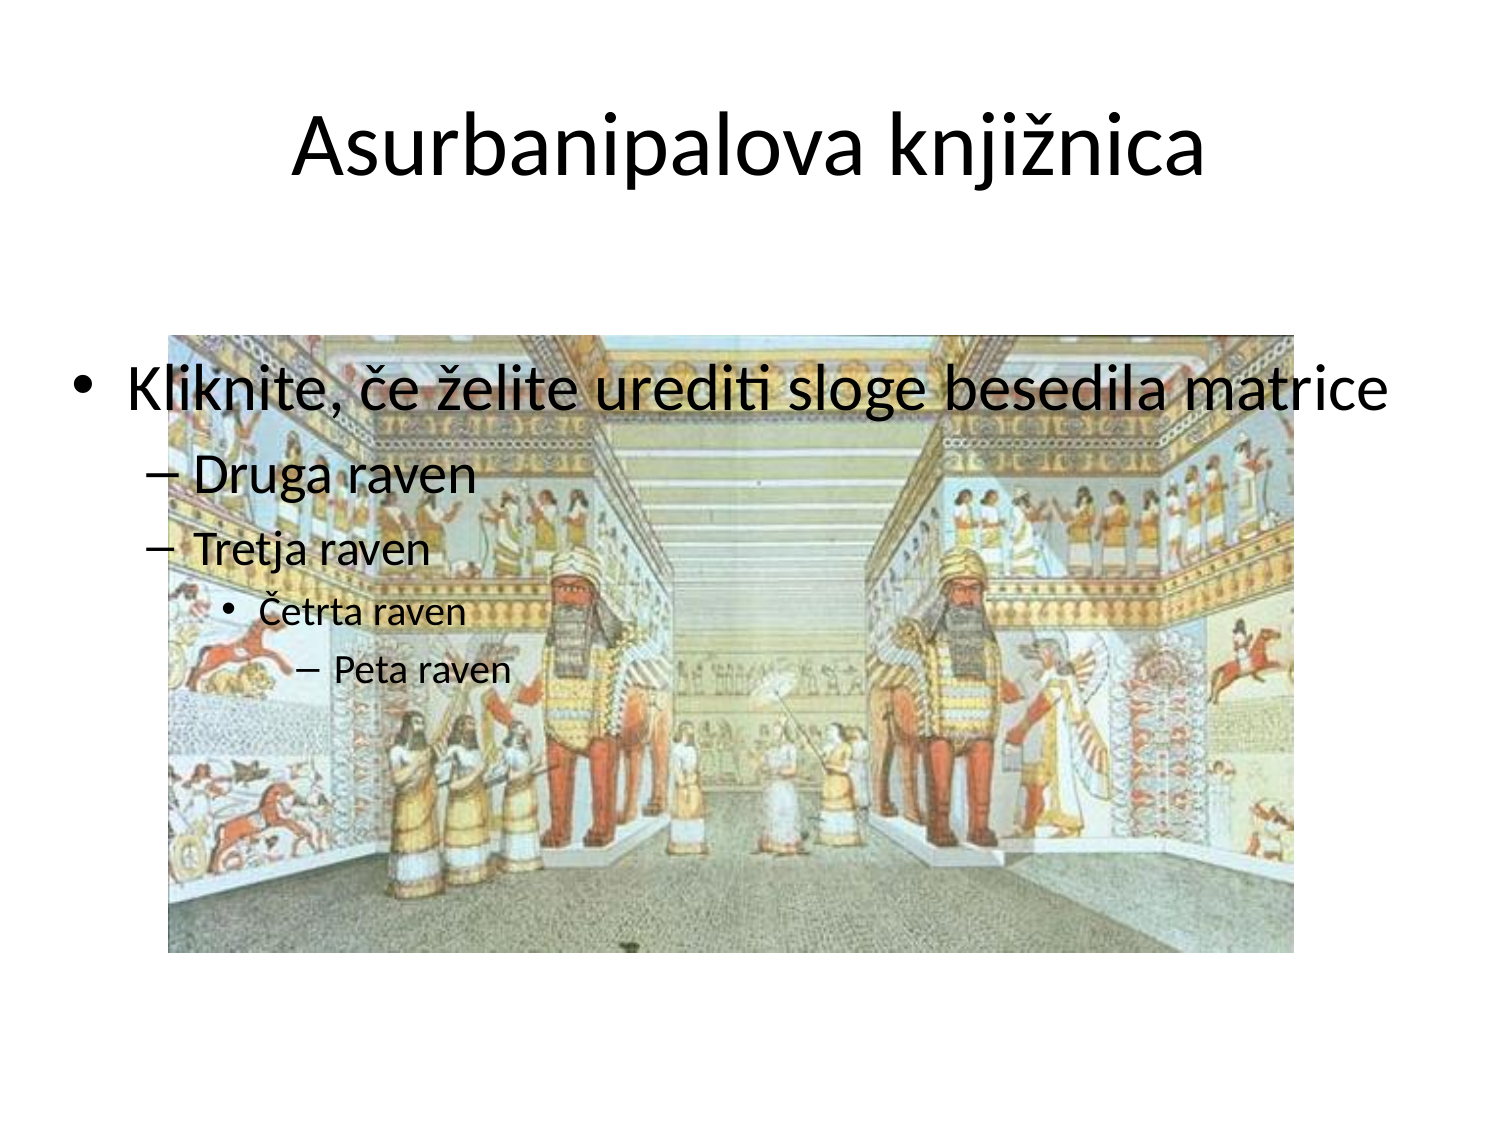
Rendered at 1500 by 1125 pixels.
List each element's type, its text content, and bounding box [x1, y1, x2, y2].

picture [168, 335, 1294, 953]
title Asurbanipalova knjižnica [75, 45, 1425, 233]
